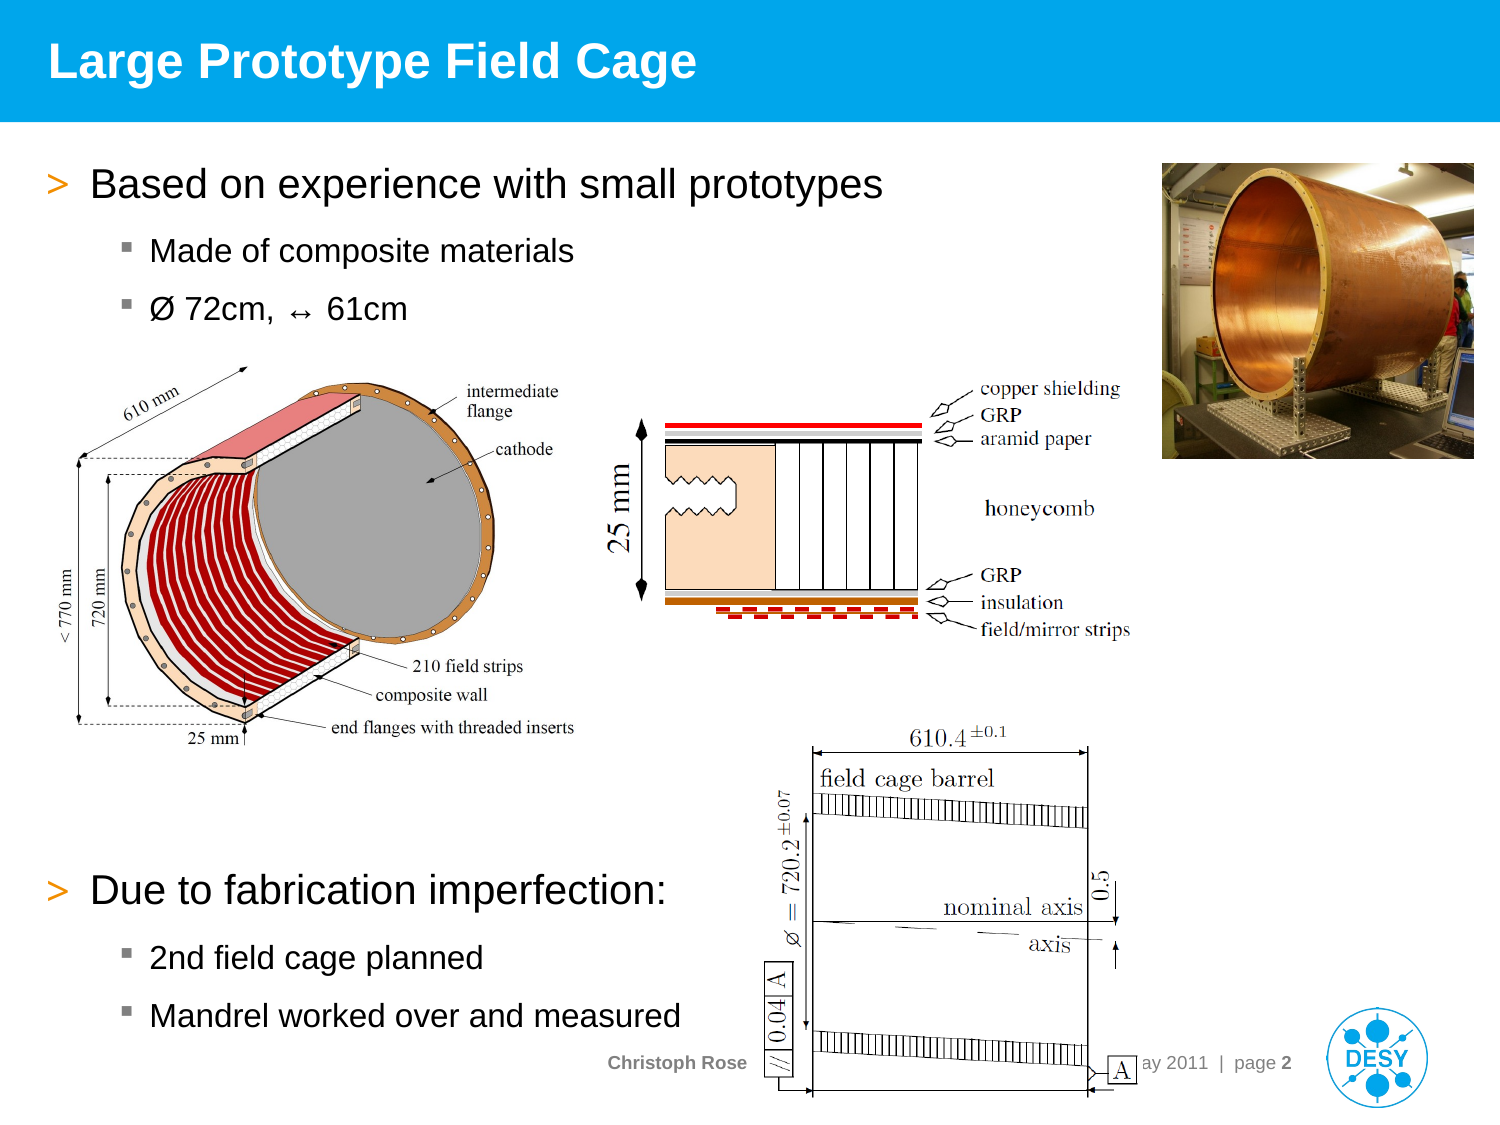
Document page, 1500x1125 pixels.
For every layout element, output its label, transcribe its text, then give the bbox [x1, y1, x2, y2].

title Large Prototype Field Cage [47, 24, 1446, 99]
picture [1162, 163, 1474, 459]
list Based on experience with small prototypes Made of composite materials Ø 72cm, ↔ 61cm Due to fabrication imperfection: 2nd field cage planned Mandrel worked over and measured [46, 160, 1444, 1040]
picture [600, 351, 1139, 656]
picture [1326, 1040, 1428, 1108]
picture [52, 365, 576, 749]
picture [747, 725, 1143, 1104]
